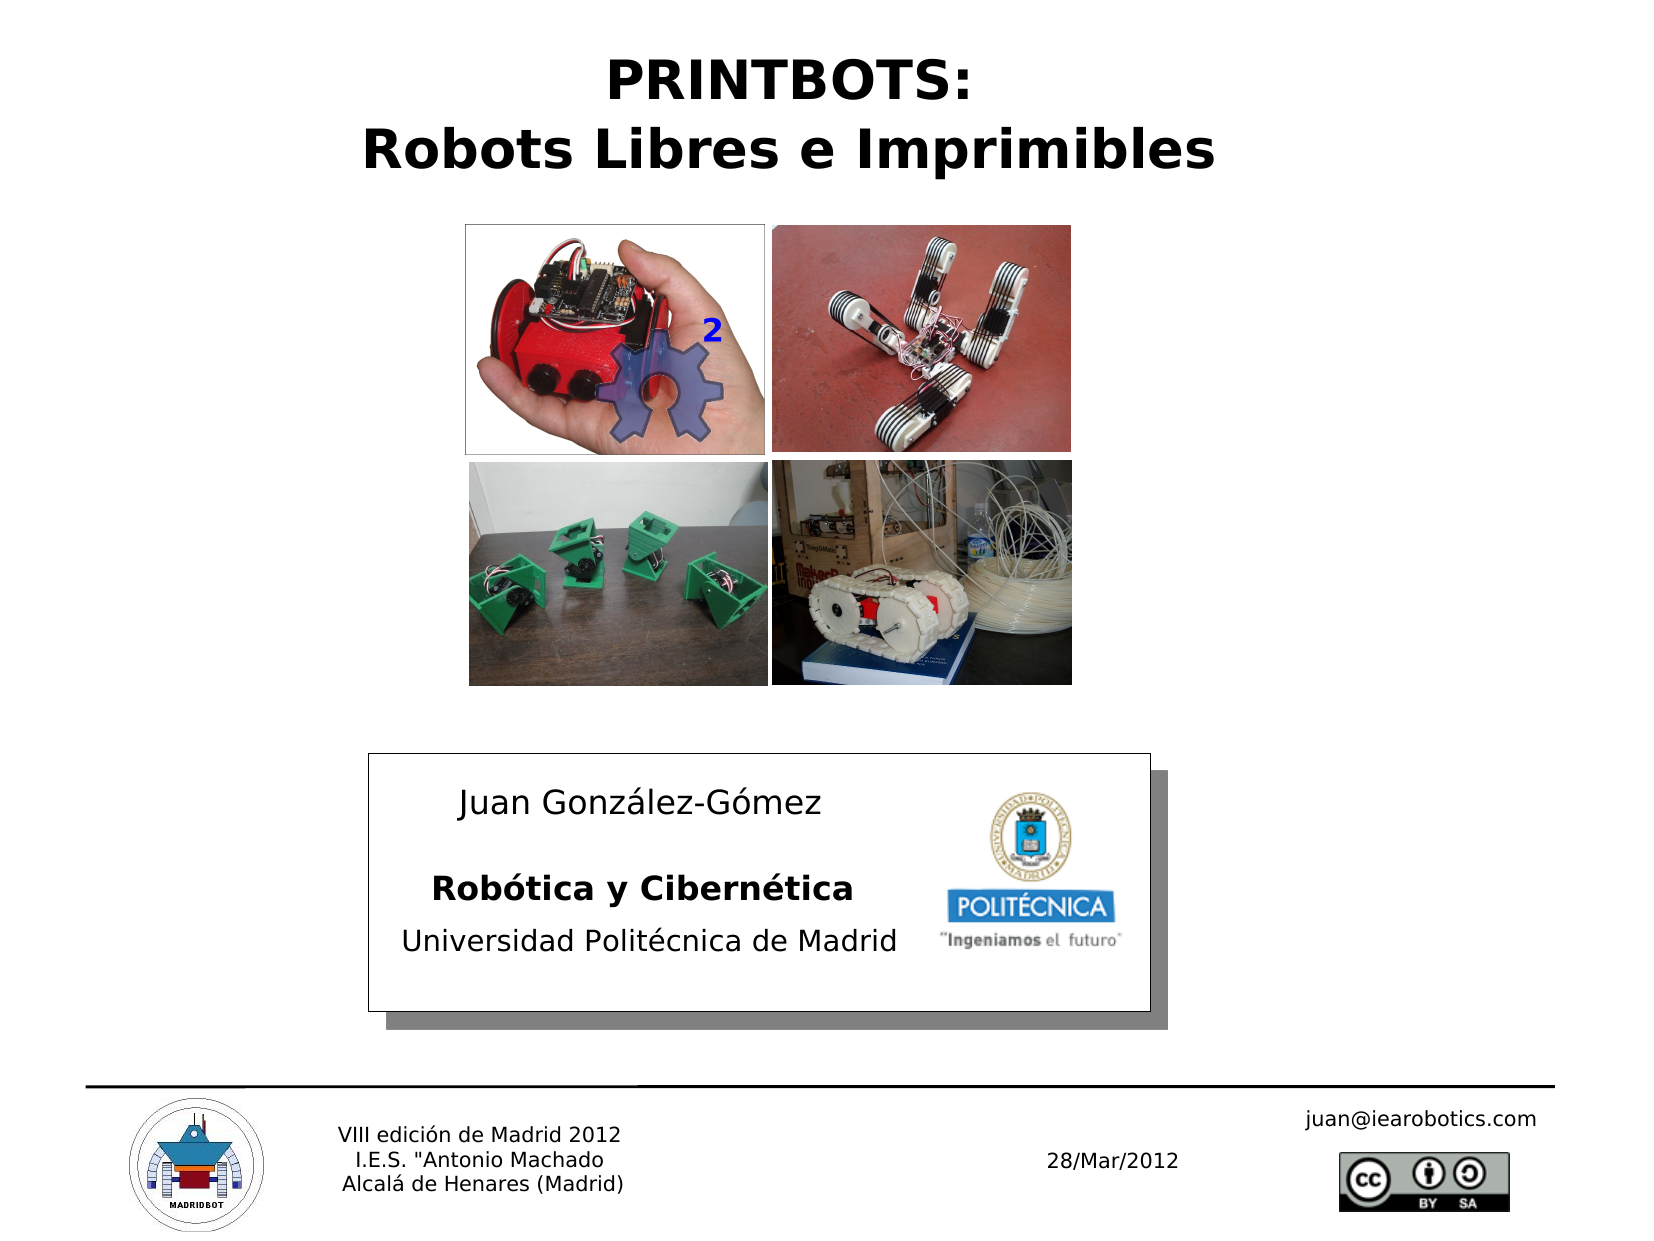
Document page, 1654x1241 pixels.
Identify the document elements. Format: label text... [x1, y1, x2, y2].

text_box Juan González-Gómez [444, 776, 848, 830]
text_box Universidad Politécnica de Madrid [386, 917, 914, 970]
text_box Robótica y Cibernética [416, 862, 870, 916]
picture [465, 224, 765, 455]
picture [1339, 1152, 1510, 1212]
picture [129, 1098, 264, 1232]
text_box [368, 753, 1151, 1012]
text_box 28/Mar/2012 [1031, 1142, 1195, 1182]
picture [927, 769, 1122, 973]
text_box juan@iearobotics.com [1290, 1099, 1553, 1143]
picture [772, 460, 1072, 685]
text_box VIII edición de Madrid 2012 I.E.S. "Antonio Machado Alcalá de Henares (Madrid) [320, 1116, 725, 1204]
picture [772, 225, 1071, 452]
text_box PRINTBOTS: Robots Libres e Imprimibles [346, 42, 1255, 189]
picture [469, 462, 768, 686]
